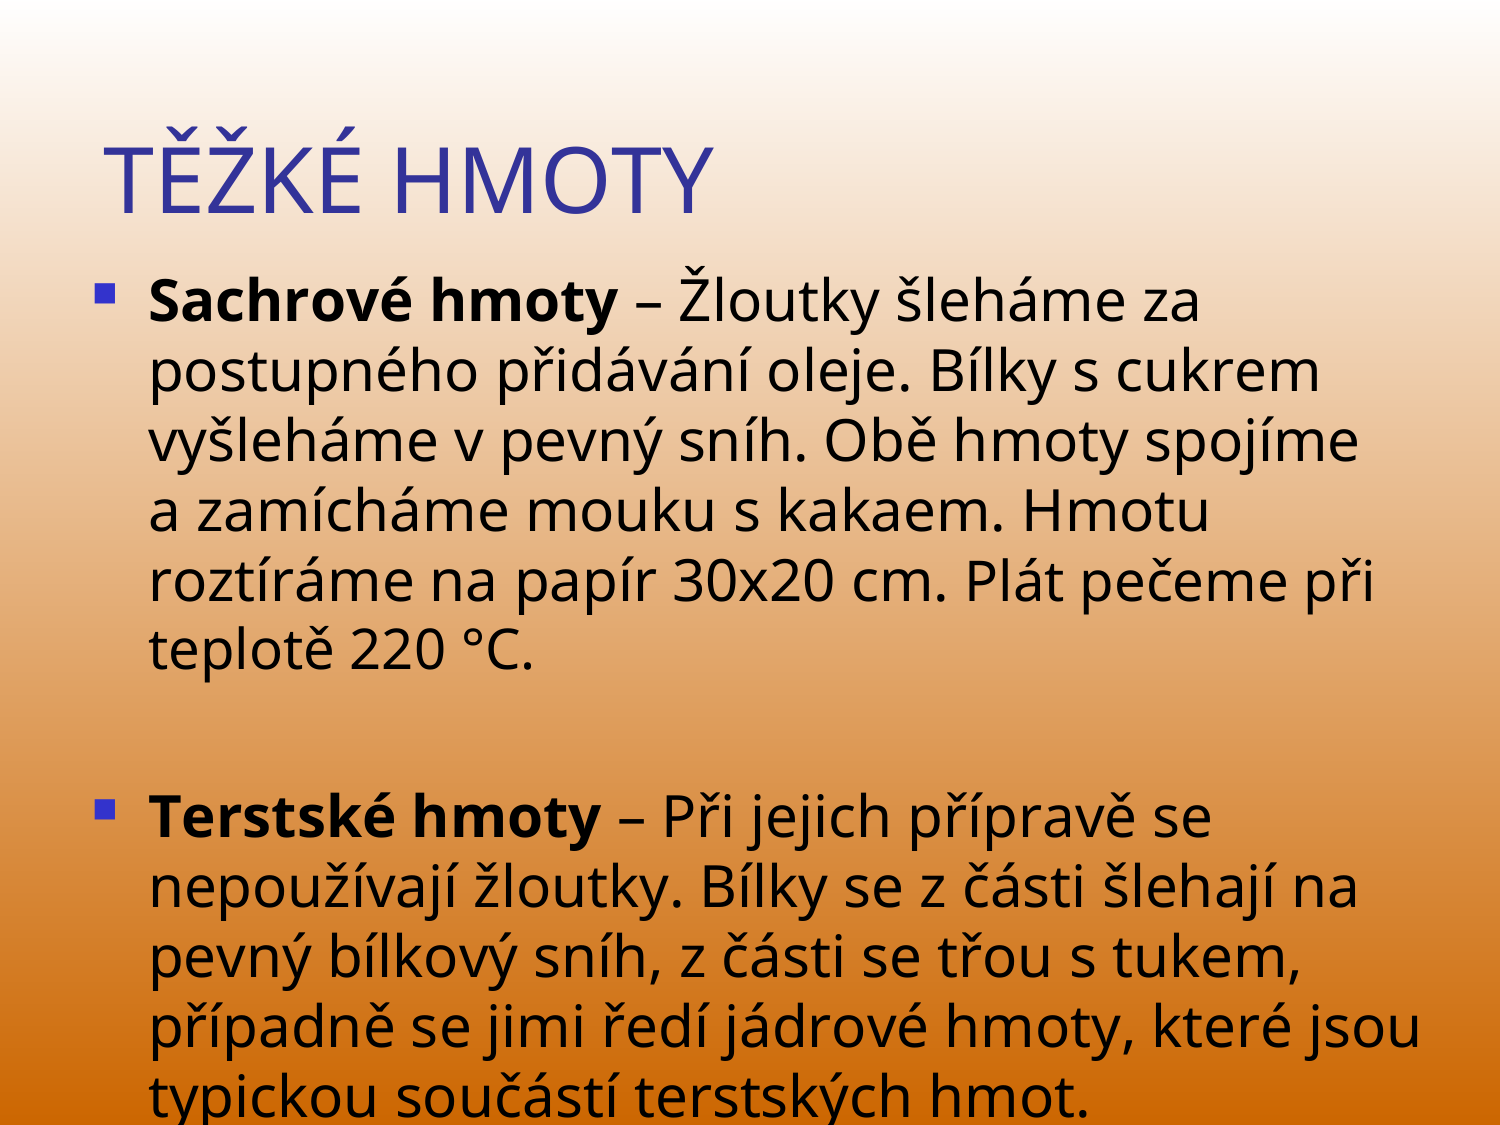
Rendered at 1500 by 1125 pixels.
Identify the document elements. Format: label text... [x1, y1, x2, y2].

list Sachrové hmoty – Žloutky šleháme za postupného přidávání oleje. Bílky s cukrem vyšleháme v pevný sníh. Obě hmoty spojíme a zamícháme mouku s kakaem. Hmotu roztíráme na papír 30x20 cm. Plát pečeme při teplotě 220 °C. Terstské hmoty – Při jejich přípravě se nepoužívají žloutky. Bílky se z části šlehají na pevný bílkový sníh, z části se třou s tukem, případně se jimi ředí jádrové hmoty, které jsou typickou součástí terstských hmot. [76, 255, 1469, 1094]
title TĚŽKÉ HMOTY [88, 0, 1367, 240]
